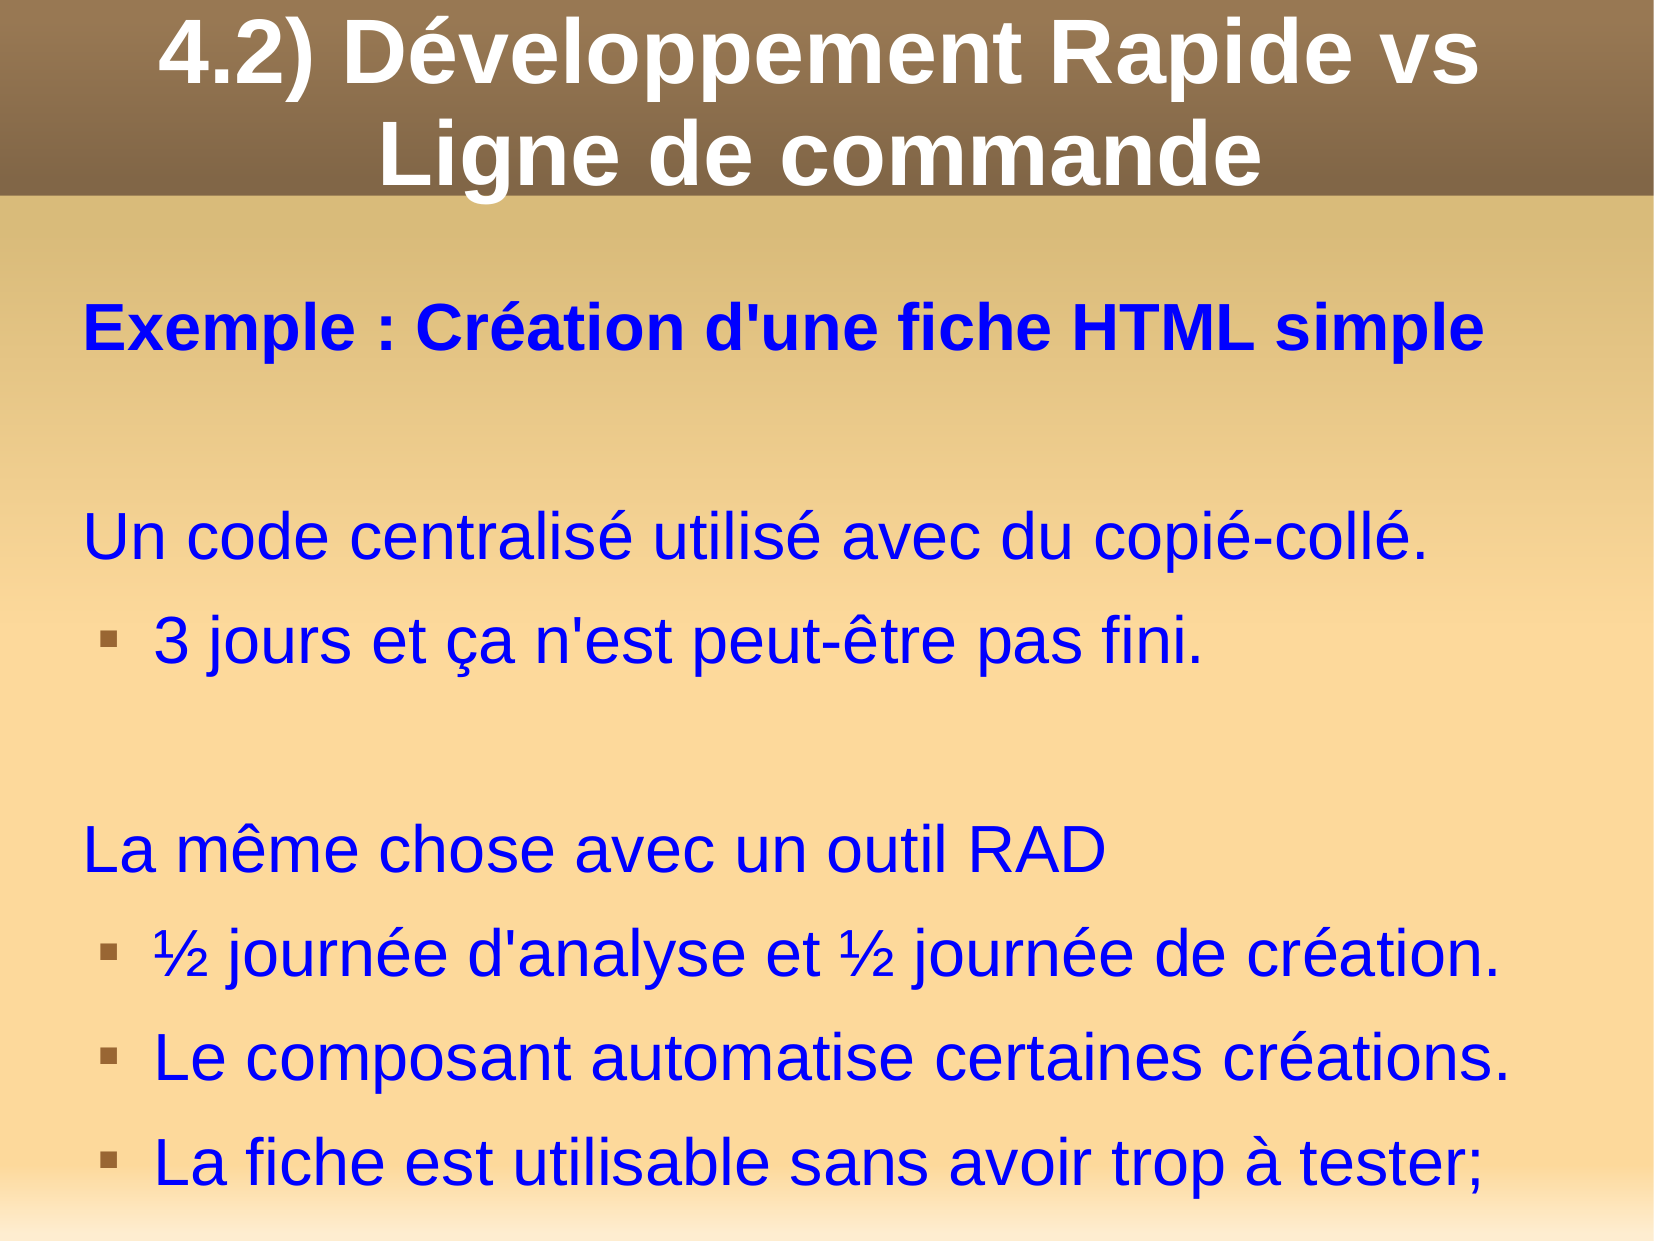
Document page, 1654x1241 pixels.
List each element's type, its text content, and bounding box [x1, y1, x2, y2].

list Exemple : Création d'une fiche HTML simple Un code centralisé utilisé avec du copié-collé. 3 jours et ça n'est peut-être pas fini. La même chose avec un outil RAD ½ journée d'analyse et ½ journée de création. Le composant automatise certaines créations. La fiche est utilisable sans avoir trop à tester; [82, 290, 1571, 1200]
title 4.2) Développement Rapide vs Ligne de commande [76, 0, 1565, 206]
picture [0, 0, 1654, 1241]
